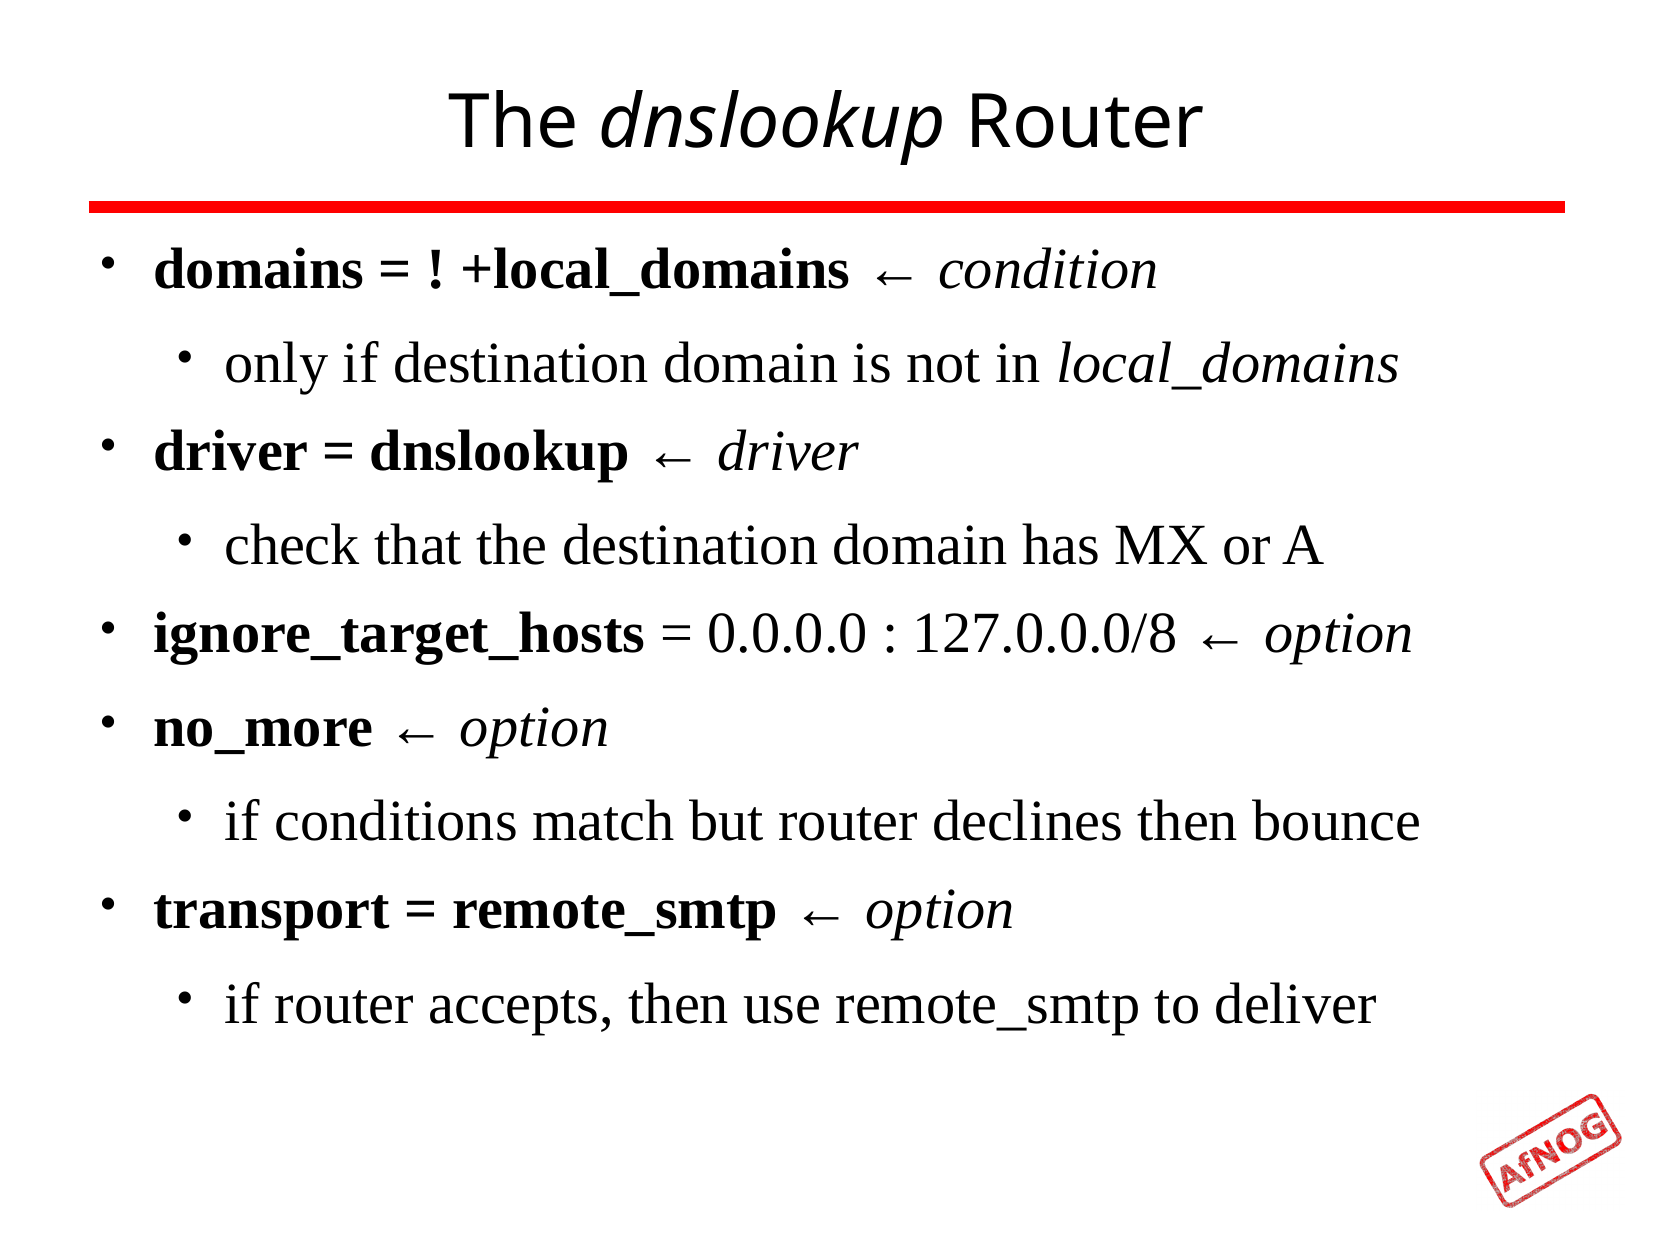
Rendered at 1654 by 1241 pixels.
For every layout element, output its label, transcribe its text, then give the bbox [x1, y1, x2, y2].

title The dnslookup Router [88, 29, 1565, 207]
list domains = ! +local_domains ← condition only if destination domain is not in local_domains driver = dnslookup ← driver check that the destination domain has MX or A ignore_target_hosts = 0.0.0.0 : 127.0.0.0/8 ← option no_more ← option if conditions match but router declines then bounce transport = remote_smtp ← option if router accepts, then use remote_smtp to deliver [82, 236, 1571, 1123]
picture [1476, 1090, 1625, 1211]
